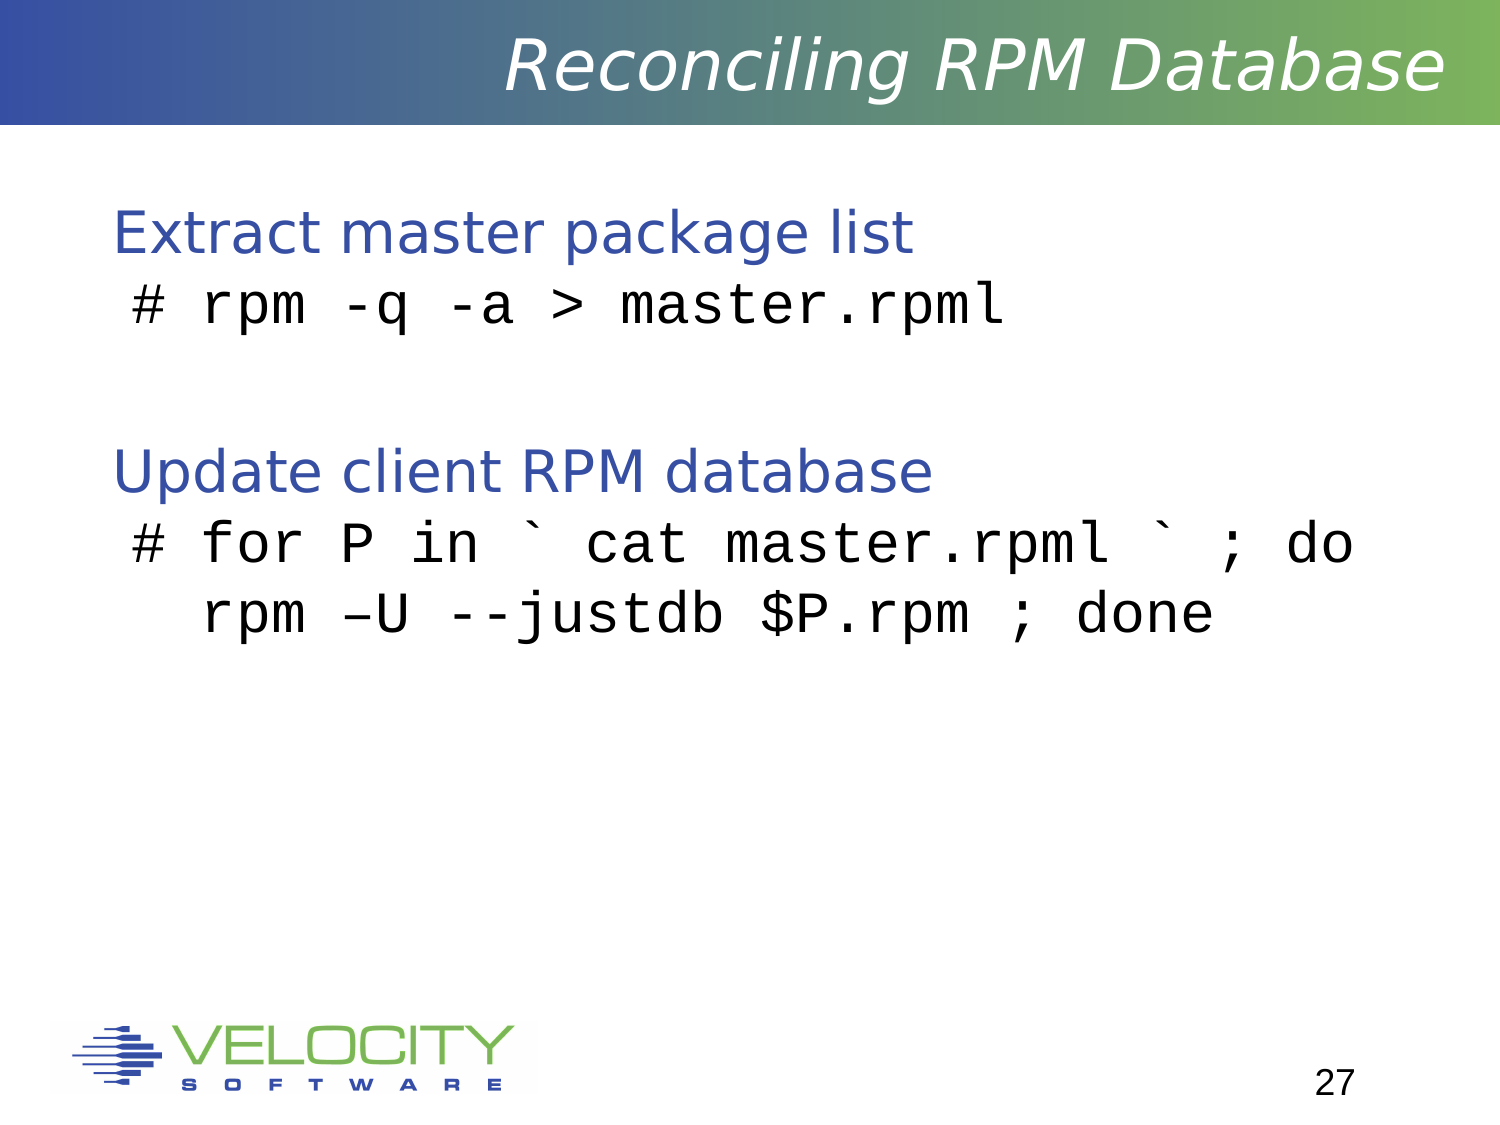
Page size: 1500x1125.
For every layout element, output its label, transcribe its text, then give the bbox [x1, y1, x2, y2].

list Extract master package list # rpm -q -a > master.rpml Update client RPM database # for P in ` cat master.rpml ` ; do rpm –U --justdb $P.rpm ; done [70, 187, 1438, 988]
picture [50, 1021, 538, 1094]
title Reconciling RPM Database [62, 12, 1463, 113]
